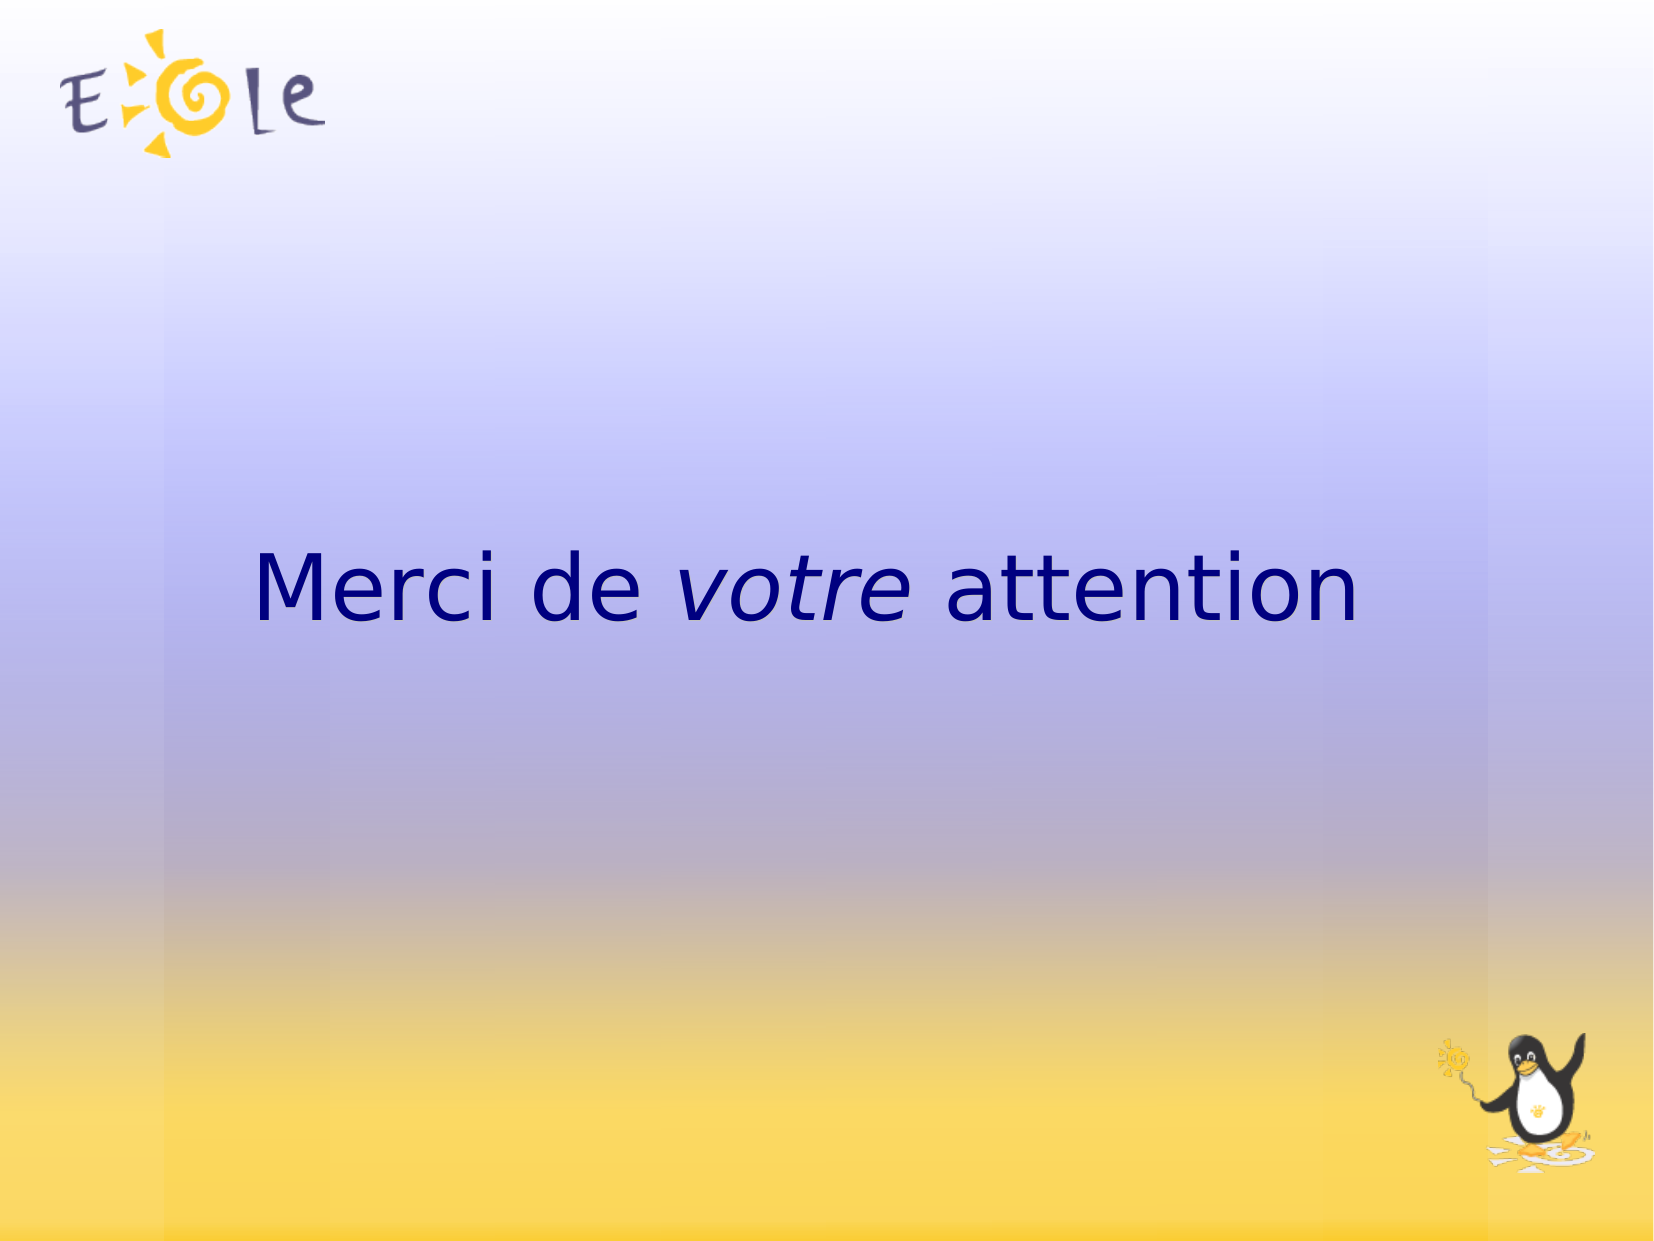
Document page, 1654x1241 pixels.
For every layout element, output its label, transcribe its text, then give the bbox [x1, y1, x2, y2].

text_box Merci de votre attention [236, 527, 1378, 650]
picture [0, 0, 1654, 1241]
